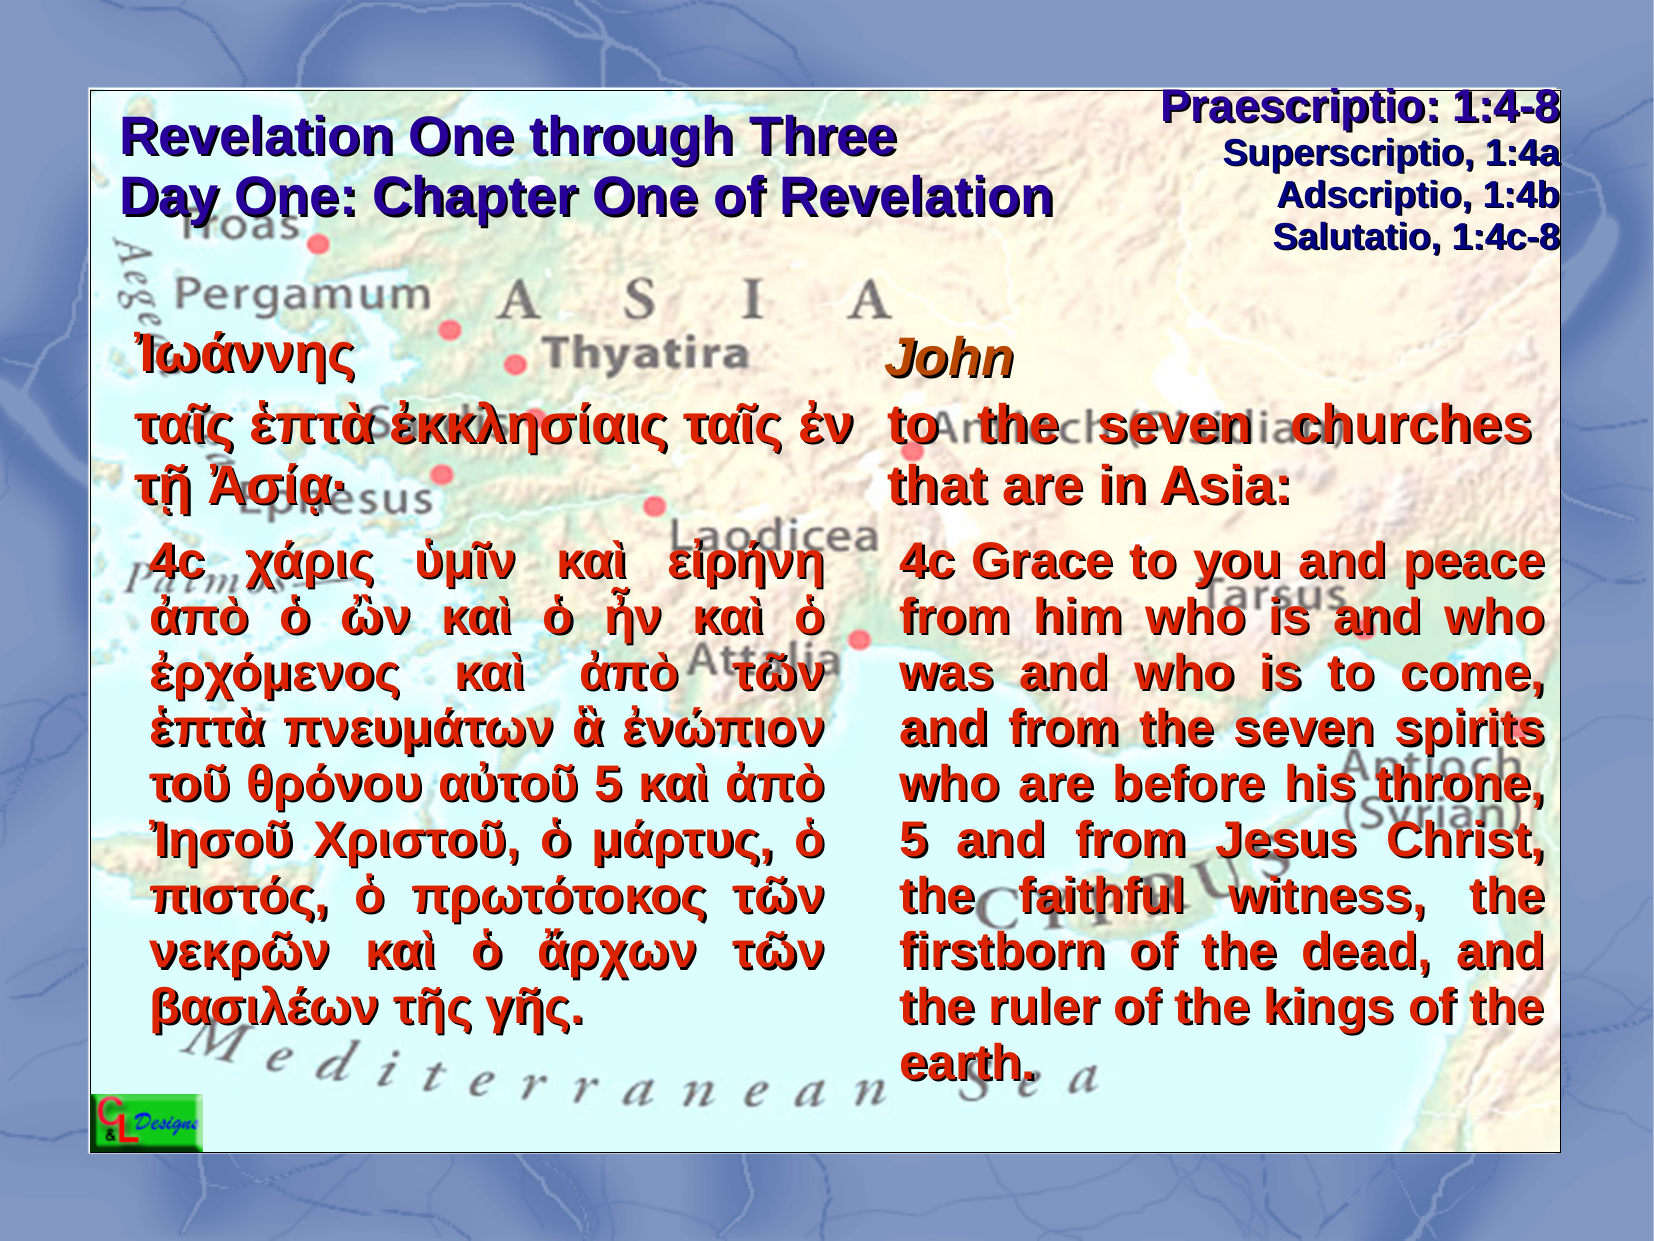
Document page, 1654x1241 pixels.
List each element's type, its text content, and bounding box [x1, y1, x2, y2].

picture [0, 0, 1654, 1241]
text_box 4c χάρις ὑμῖν καὶ εἰρήνη ἀπὸ ὁ ὢν καὶ ὁ ἦν καὶ ὁ ἐρχόμενος καὶ ἀπὸ τῶν ἑπτὰ πνευμάτων ἃ ἐνώπιον τοῦ θρόνου αὐτοῦ 5 καὶ ἀπὸ Ἰησοῦ Χριστοῦ, ὁ μάρτυς, ὁ πιστός, ὁ πρωτότοκος τῶν νεκρῶν καὶ ὁ ἄρχων τῶν βασιλέων τῆς γῆς. [135, 525, 841, 1101]
text_box Ἰωάννης [105, 315, 856, 406]
text_box John [870, 319, 1546, 396]
text_box Praescriptio: 1:4-8 Superscriptio, 1:4a Adscriptio, 1:4b Salutatio, 1:4c-8 [1135, 77, 1561, 260]
title Revelation One through Three Day One: Chapter One of Revelation [119, 90, 1081, 303]
text_box to the seven churches that are in Asia: [873, 386, 1549, 526]
text_box ταῖς ἑπτὰ ἐκκλησίαις ταῖς ἐν τῇ Ἀσίᾳ· [120, 386, 871, 526]
text_box 4c Grace to you and peace from him who is and who was and who is to come, and from the seven spirits who are before his throne, 5 and from Jesus Christ, the faithful witness, the firstborn of the dead, and the ruler of the kings of the earth. [885, 525, 1561, 1126]
